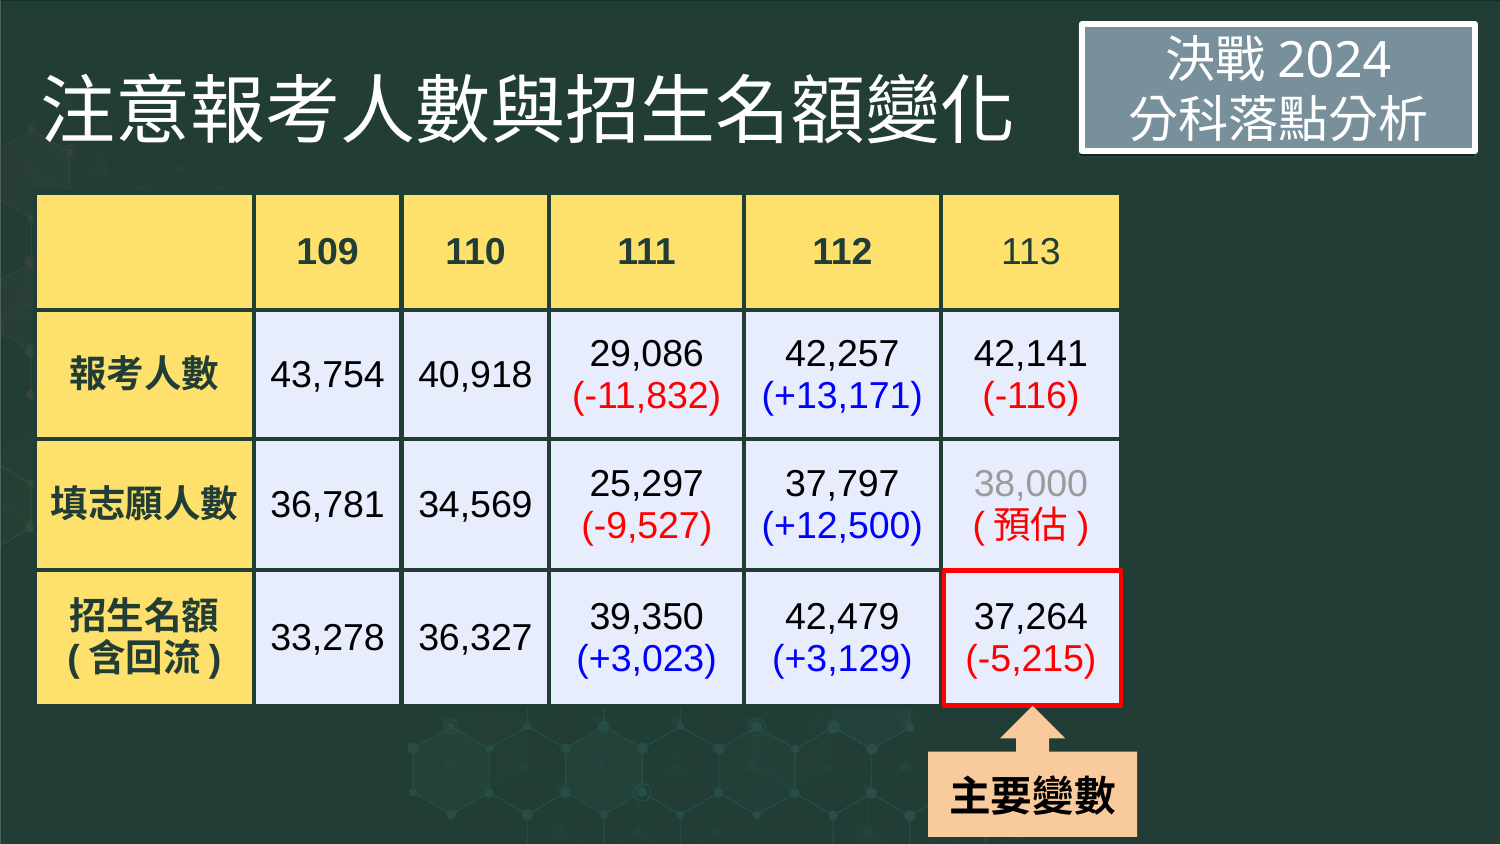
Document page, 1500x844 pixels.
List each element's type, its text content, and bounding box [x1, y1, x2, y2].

table_cell 42,257 (+13,171) [746, 312, 939, 437]
text_box 決戰2024 分科落點分析 [1081, 24, 1475, 151]
table_header 113 [943, 195, 1119, 308]
text_box 主要變數 [928, 705, 1138, 837]
table_header 110 [404, 195, 547, 308]
table_header 112 [746, 195, 939, 308]
table_cell 42,141 (-116) [943, 312, 1119, 437]
table_cell 43,754 [256, 312, 399, 437]
table_header [37, 195, 252, 308]
table_cell 34,569 [404, 441, 547, 568]
table_cell 29,086 (-11,832) [551, 312, 742, 437]
table_header 111 [551, 195, 742, 308]
table_cell 36,327 [404, 572, 547, 704]
table_cell 42,479 (+3,129) [746, 572, 939, 704]
table_cell 36,781 [256, 441, 399, 568]
table_cell 40,918 [404, 312, 547, 437]
table_cell 報考人數 [37, 312, 252, 437]
table_cell 25,297 (-9,527) [551, 441, 742, 568]
table_cell 38,000 (預估) [943, 441, 1119, 568]
picture [0, 0, 1500, 844]
title 注意報考人數與招生名額變化 [25, 47, 1081, 141]
table_cell 37,264 (-5,215) [946, 573, 1119, 703]
table_cell 39,350 (+3,023) [551, 572, 742, 704]
table_cell 招生名額 (含回流) [37, 572, 252, 704]
table_cell 37,797 (+12,500) [746, 441, 939, 568]
table_cell 填志願人數 [37, 441, 252, 568]
table_cell 33,278 [256, 572, 399, 704]
table_header 109 [256, 195, 399, 308]
